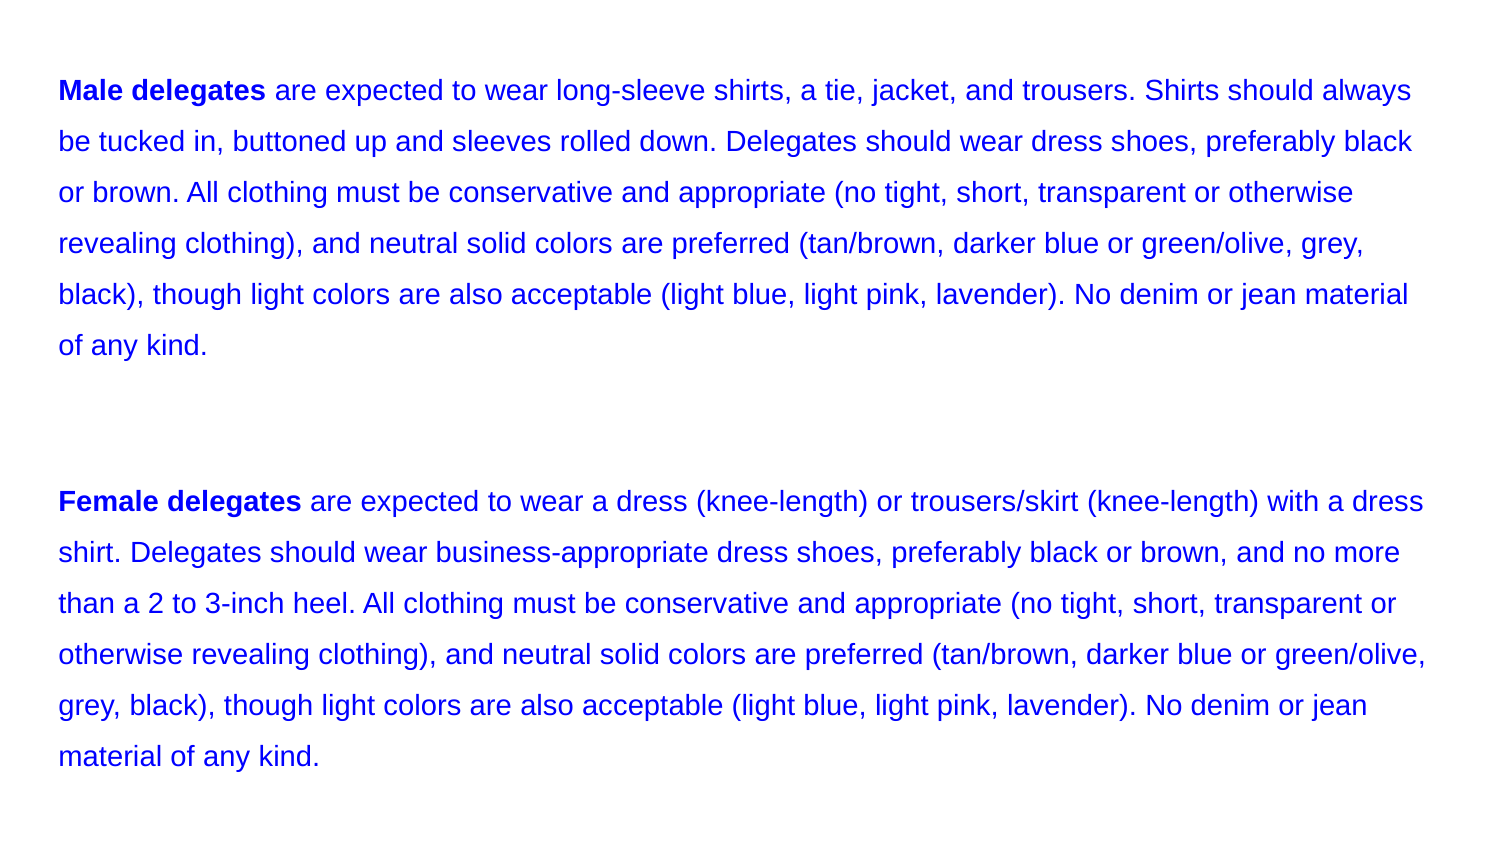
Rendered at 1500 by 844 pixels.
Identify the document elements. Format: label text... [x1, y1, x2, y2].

list Male delegates are expected to wear long-sleeve shirts, a tie, jacket, and trousers. Shirts should always be tucked in, buttoned up and sleeves rolled down. Delegates should wear dress shoes, preferably black or brown. All clothing must be conservative and appropriate (no tight, short, transparent or otherwise revealing clothing), and neutral solid colors are preferred (tan/brown, darker blue or green/olive, grey, black), though light colors are also acceptable (light blue, light pink, lavender). No denim or jean material of any kind. Female delegates are expected to wear a dress (knee-length) or trousers/skirt (knee-length) with a dress shirt. Delegates should wear business-appropriate dress shoes, preferably black or brown, and no more than a 2 to 3-inch heel. All clothing must be conservative and appropriate (no tight, short, transparent or otherwise revealing clothing), and neutral solid colors are preferred (tan/brown, darker blue or green/olive, grey, black), though light colors are also acceptable (light blue, light pink, lavender). No denim or jean material of any kind. [43, 46, 1455, 812]
